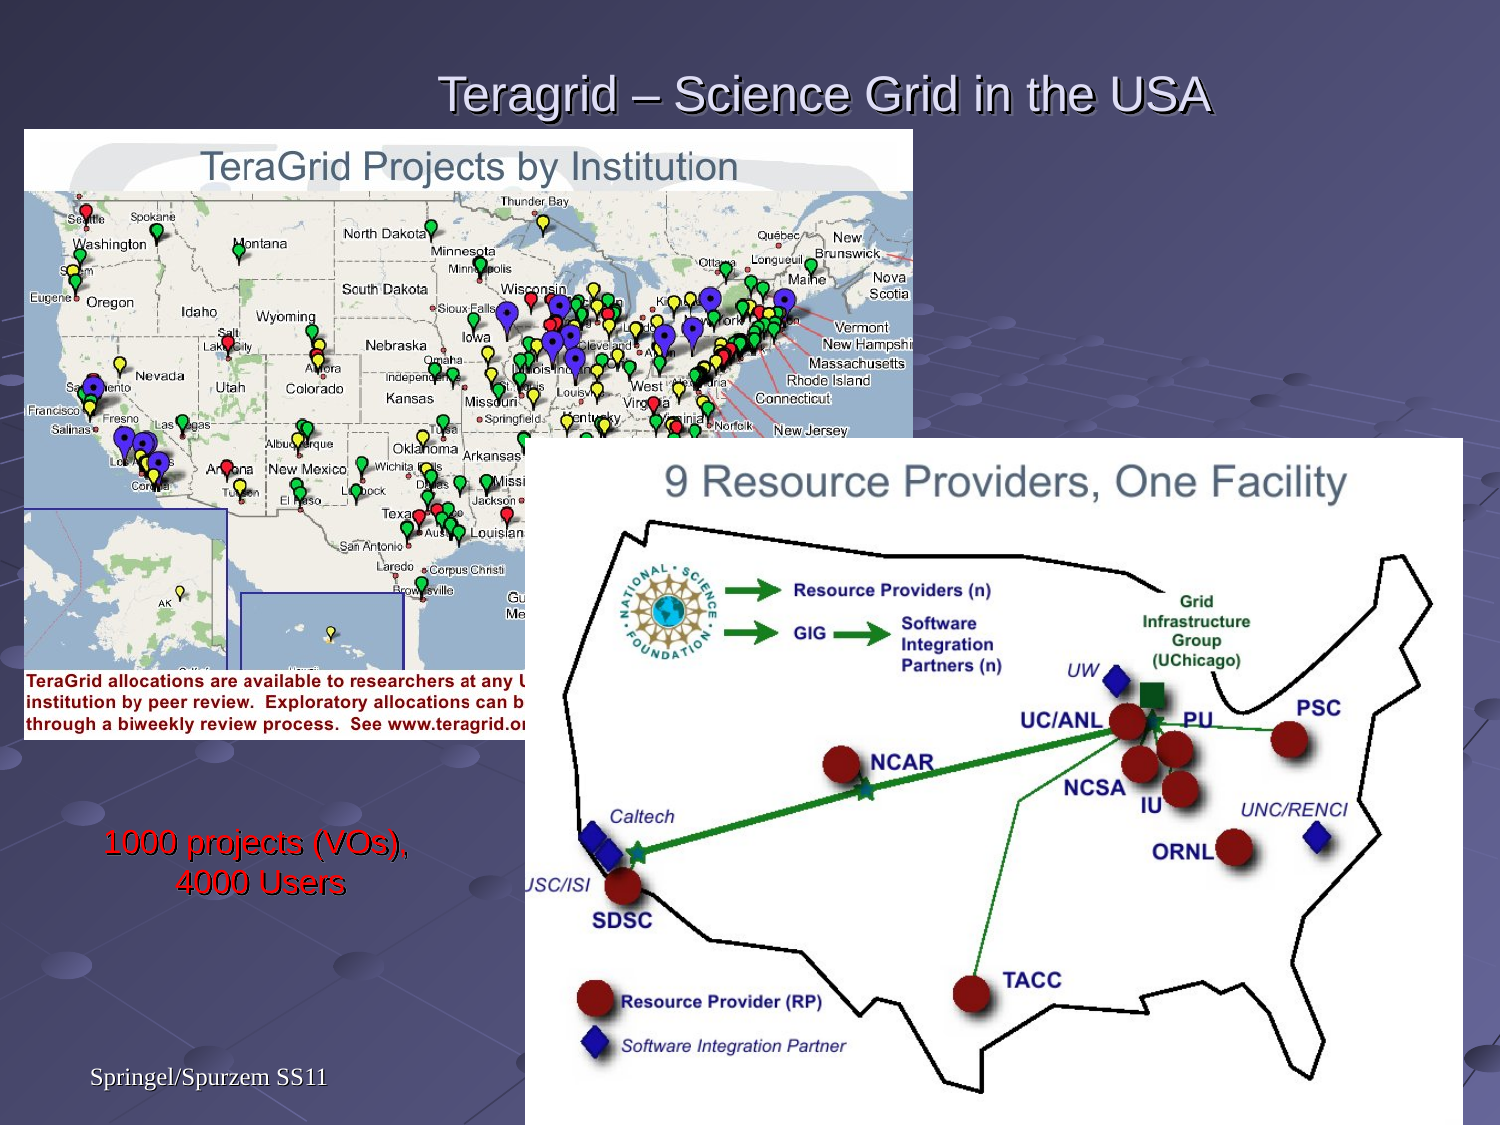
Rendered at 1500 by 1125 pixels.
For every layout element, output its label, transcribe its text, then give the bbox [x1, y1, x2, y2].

text_box 1000 projects (VOs), 4000 Users [87, 812, 424, 908]
title Teragrid – Science Grid in the USA [187, 0, 1463, 188]
picture [24, 129, 1463, 1125]
